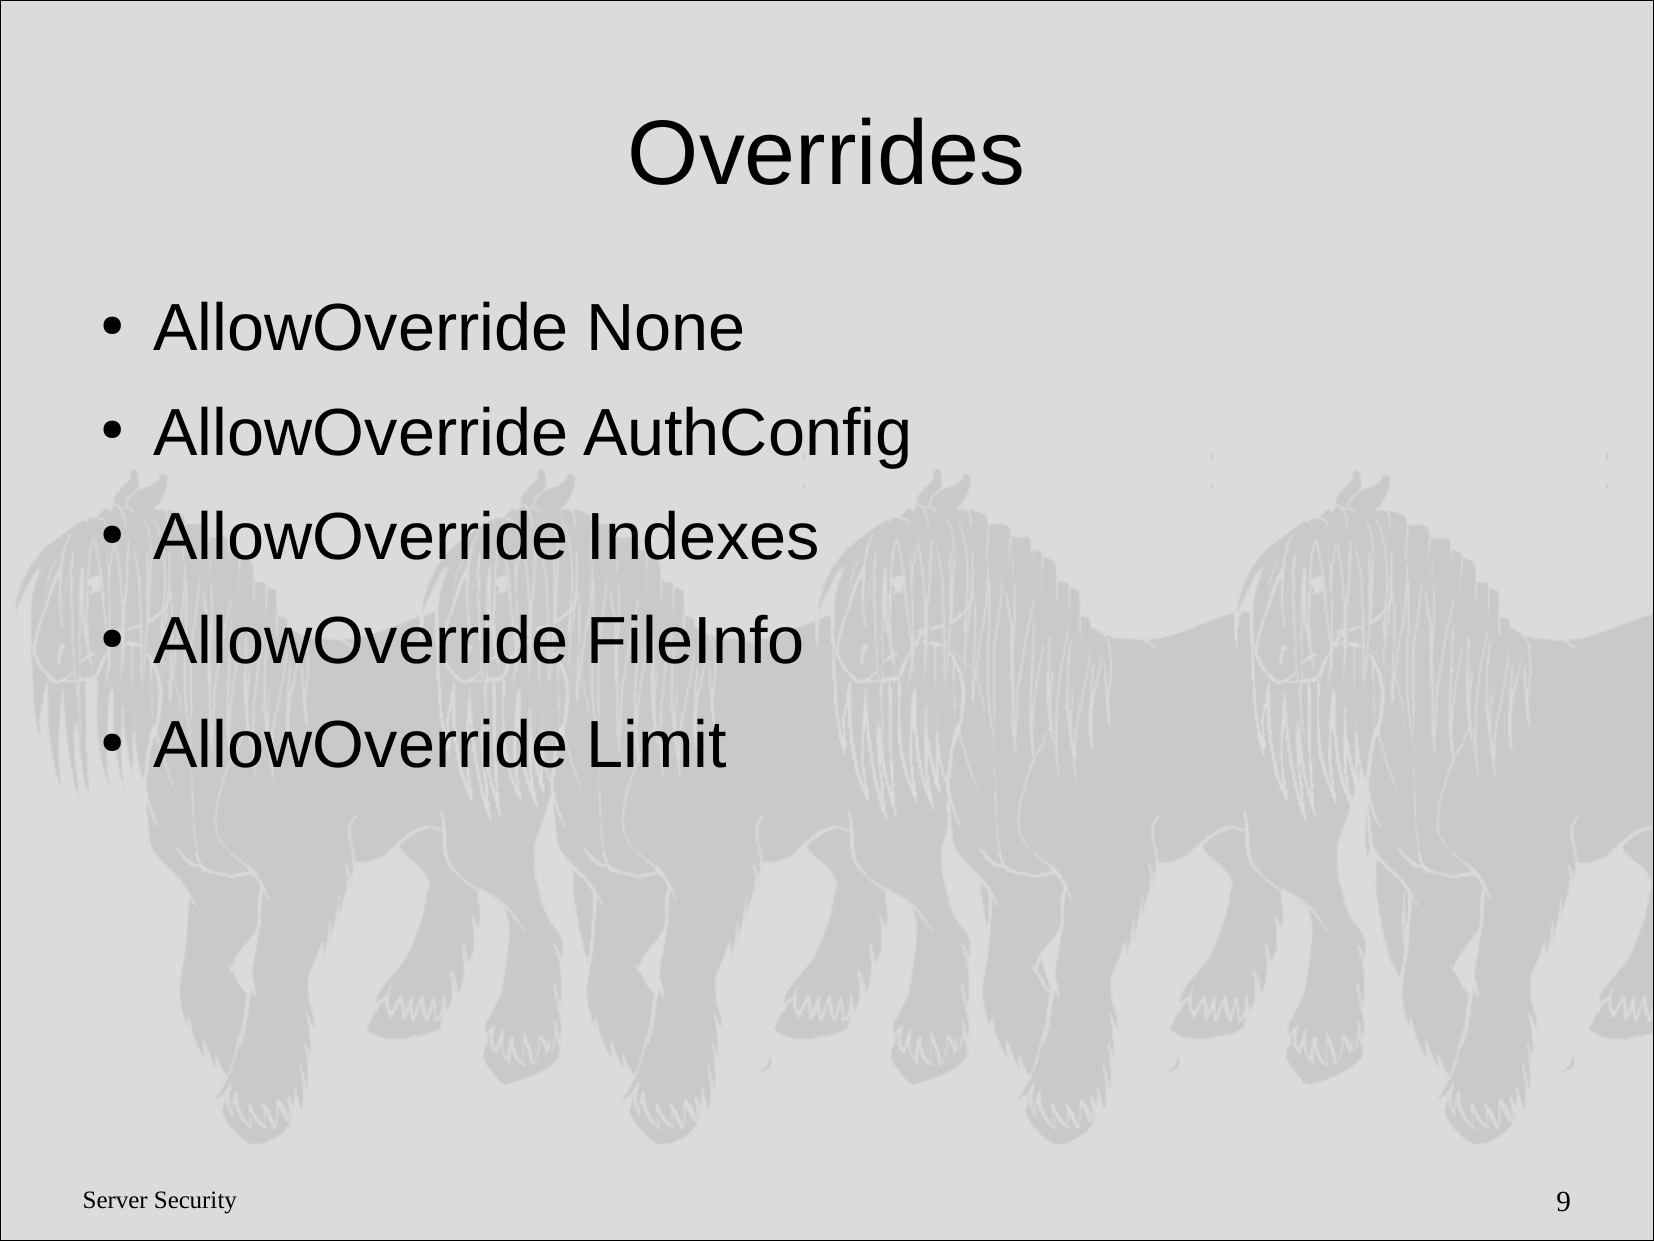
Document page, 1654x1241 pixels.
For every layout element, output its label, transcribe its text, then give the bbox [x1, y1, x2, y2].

title Overrides [82, 56, 1571, 250]
list AllowOverride None AllowOverride AuthConfig AllowOverride Indexes AllowOverride FileInfo AllowOverride Limit [82, 290, 1571, 1094]
